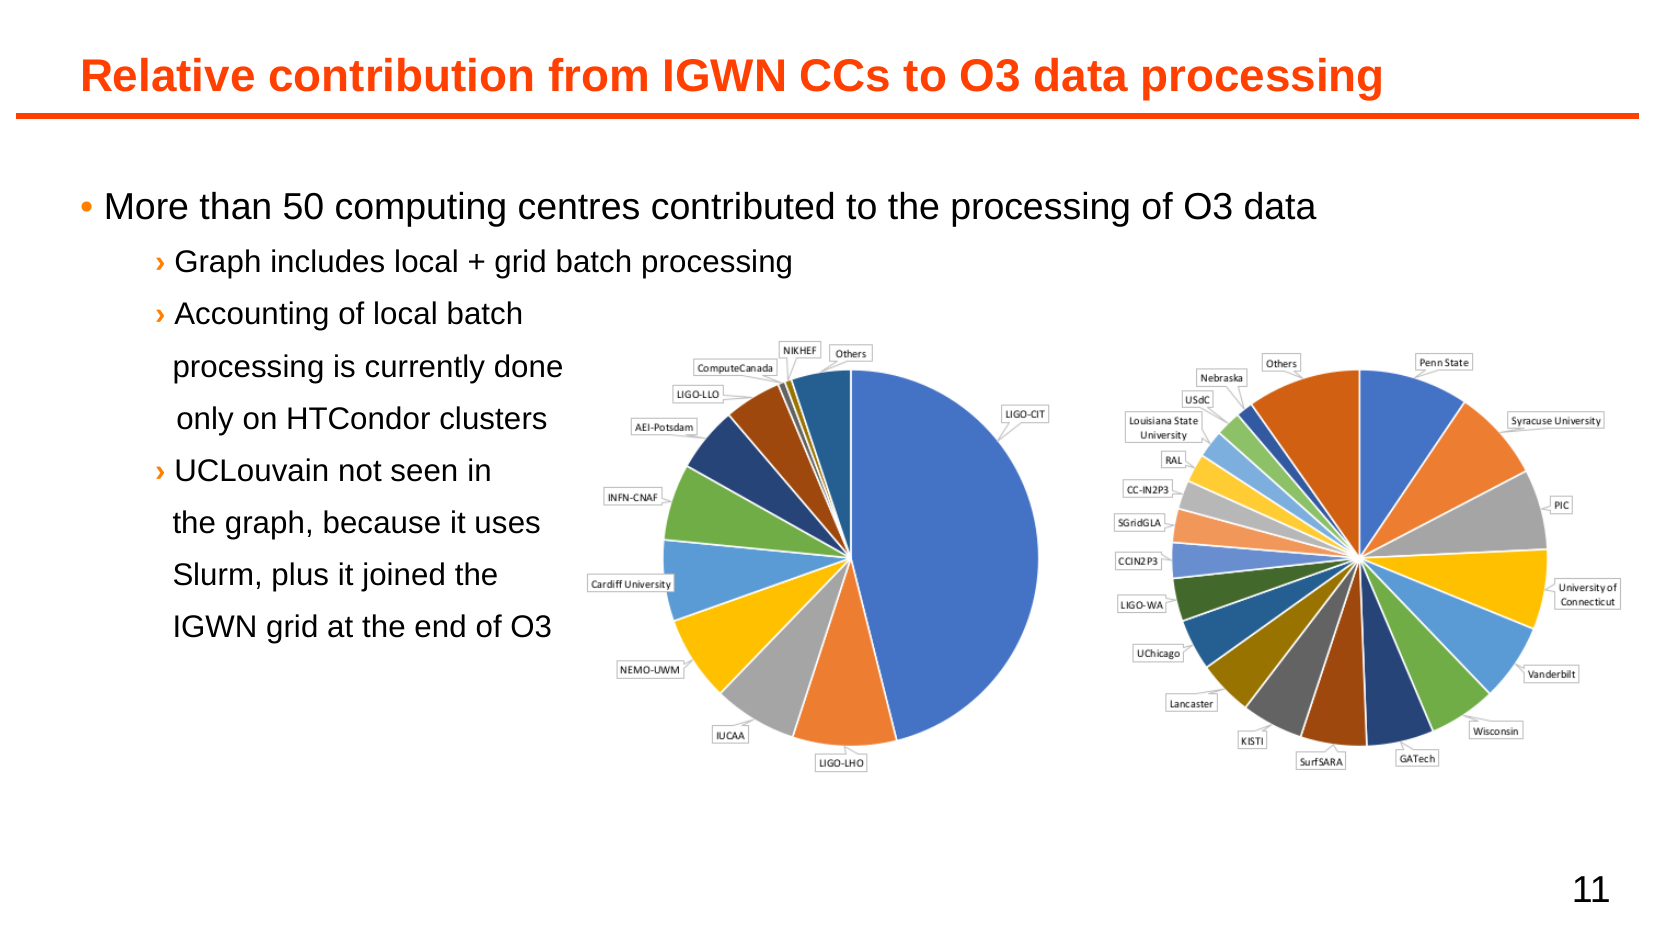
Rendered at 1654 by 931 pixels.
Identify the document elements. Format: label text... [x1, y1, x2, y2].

picture [1587, 330, 1643, 781]
text_box Relative contribution from IGWN CCs to O3 data processing • More than 50 computing centres contributed to the processing of O3 data › Graph includes local + grid batch processing › Accounting of local batch processing is currently done only on HTCondor clusters › UCLouvain not seen in the graph, because it uses Slurm, plus it joined the IGWN grid at the end of O3 [65, 119, 1587, 836]
text_box Relative contribution from IGWN CCs to O3 data processing • More than 50 computing centres contributed to the processing of O3 data › Graph includes local + grid batch processing › Accounting of local batch processing is currently done only on HTCondor clusters › UCLouvain not seen in the graph, because it uses Slurm, plus it joined the IGWN grid at the end of O3 [65, 42, 1587, 113]
text_box 11 [1557, 861, 1639, 919]
